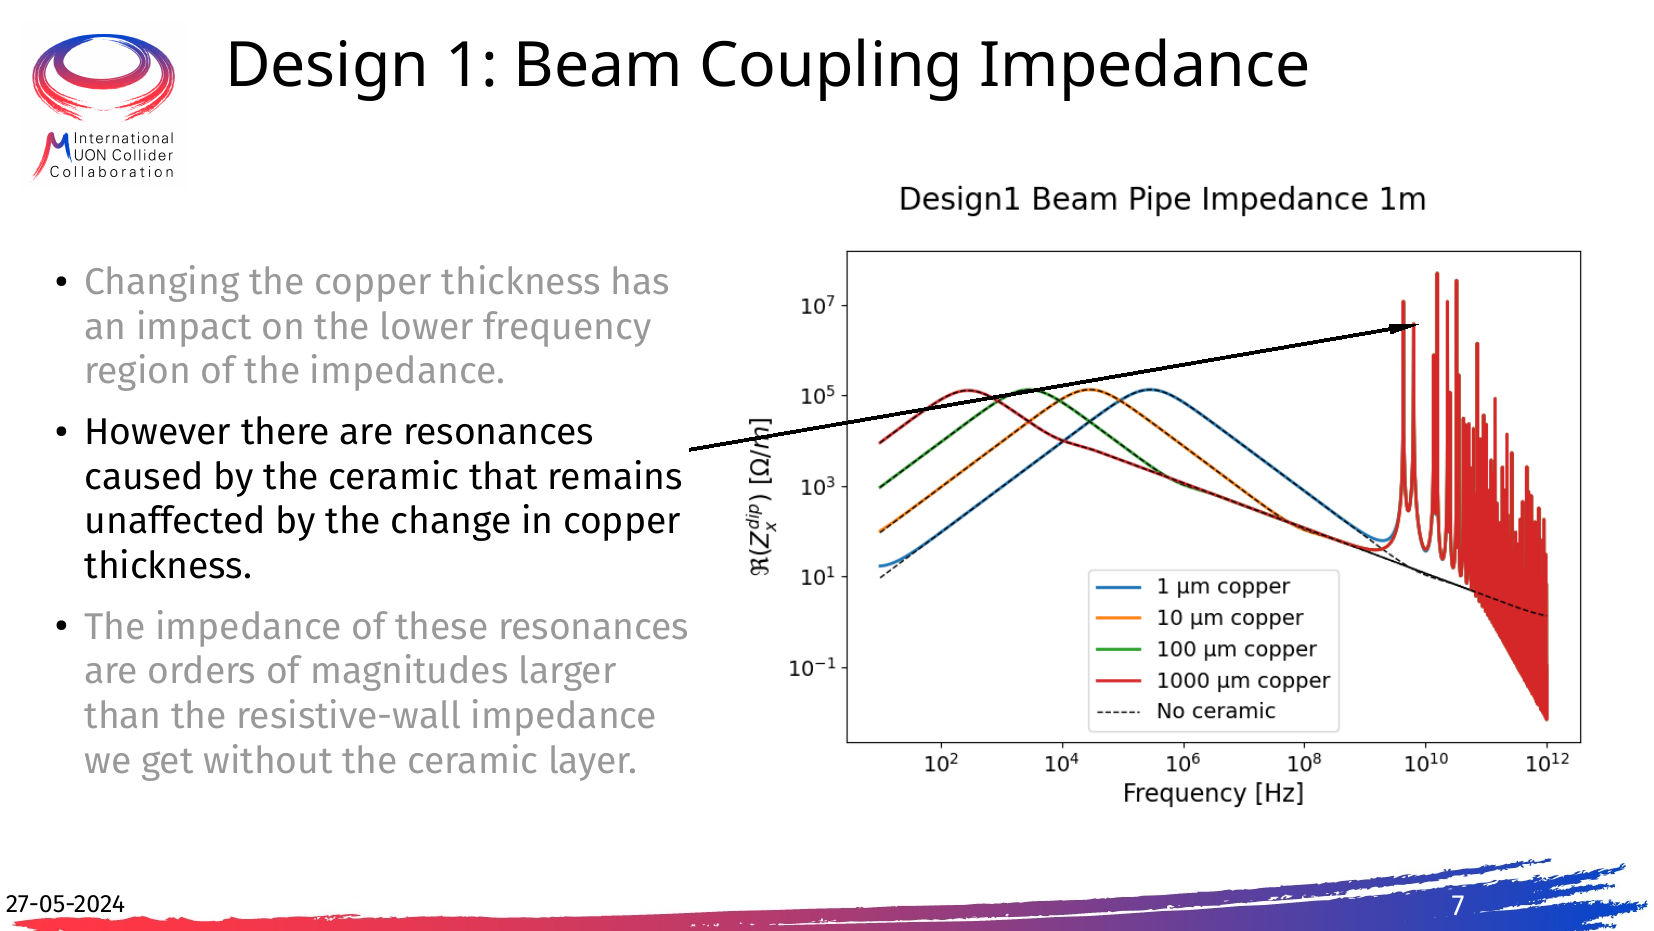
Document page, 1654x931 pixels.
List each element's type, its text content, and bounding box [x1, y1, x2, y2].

list Changing the copper thickness has an impact on the lower frequency region of the impedance. However there are resonances caused by the ceramic that remains unaffected by the change in copper thickness. The impedance of these resonances are orders of magnitudes larger than the resistive-wall impedance we get without the ceramic layer. [45, 260, 700, 809]
picture [21, 21, 188, 189]
picture [735, 175, 1591, 818]
text_box [689, 324, 1419, 452]
title Design 1: Beam Coupling Impedance [225, 19, 1571, 181]
picture [0, 848, 1654, 931]
